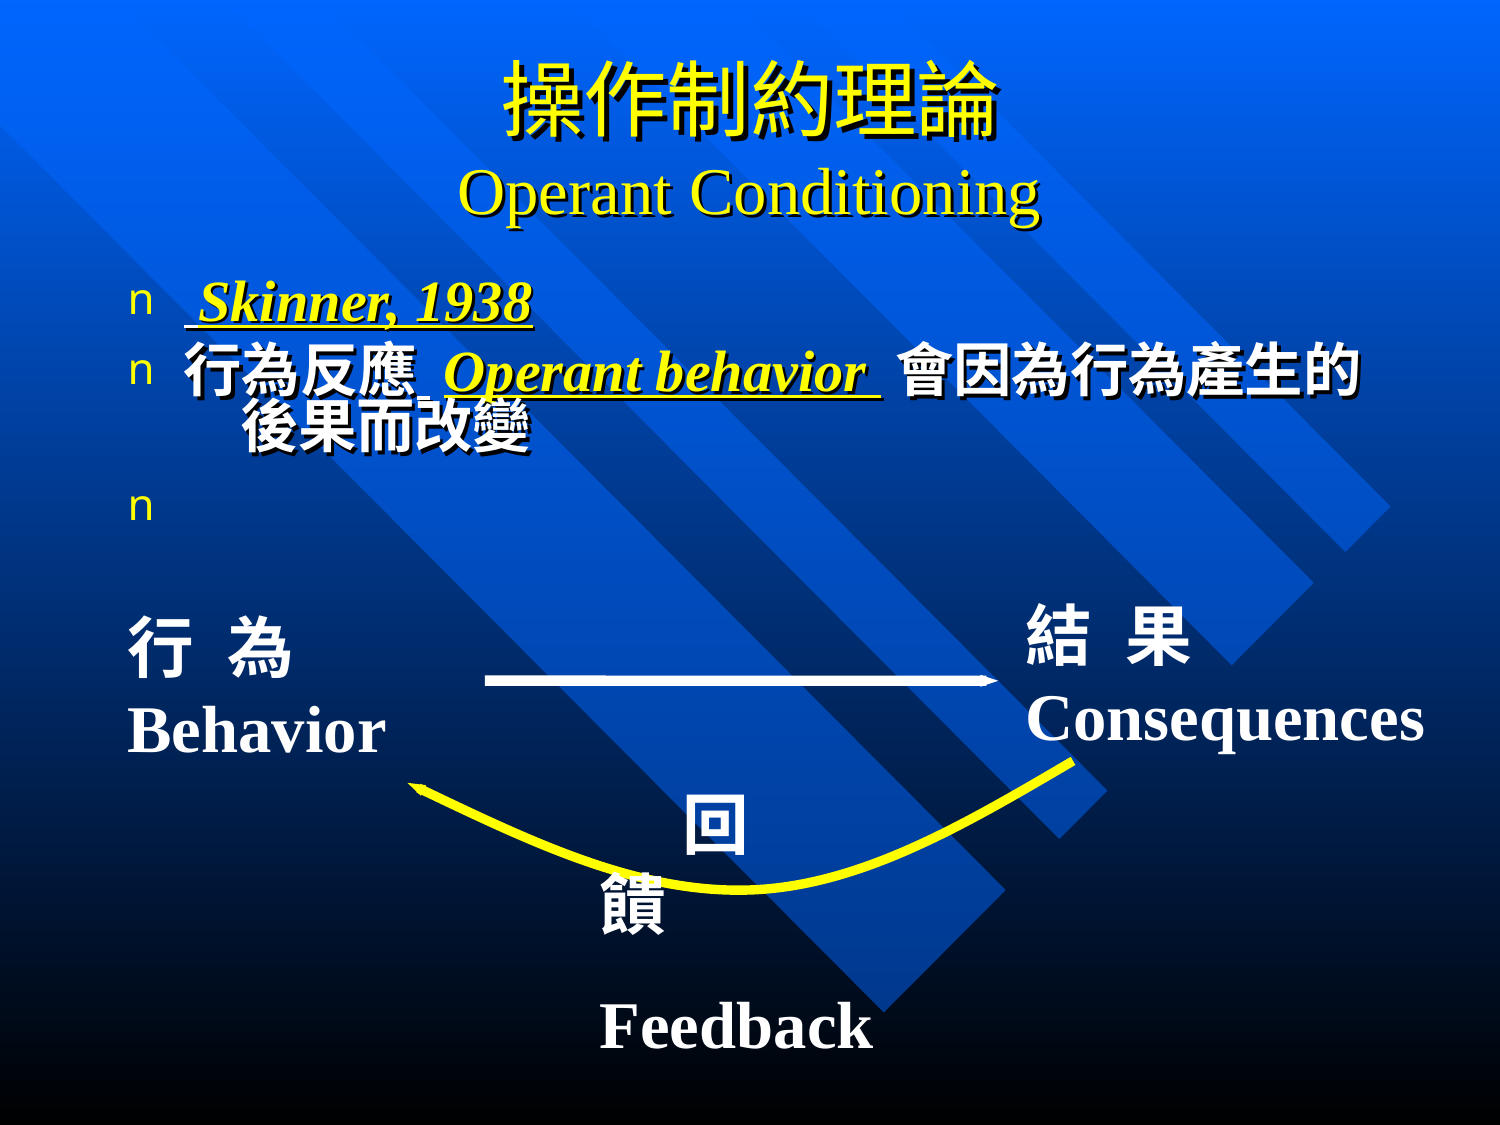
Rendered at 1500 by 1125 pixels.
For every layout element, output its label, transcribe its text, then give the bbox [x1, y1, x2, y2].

title 操作制約理論 Operant Conditioning [112, 37, 1388, 238]
list Skinner, 1938 行為反應 Operant behavior 會因為行為產生的後果而改變 [112, 269, 1388, 480]
text_box 回 饋 Feedback [584, 774, 892, 991]
text_box 結 果Consequences [1009, 586, 1459, 762]
text_box 行 為Behavior [112, 597, 467, 773]
